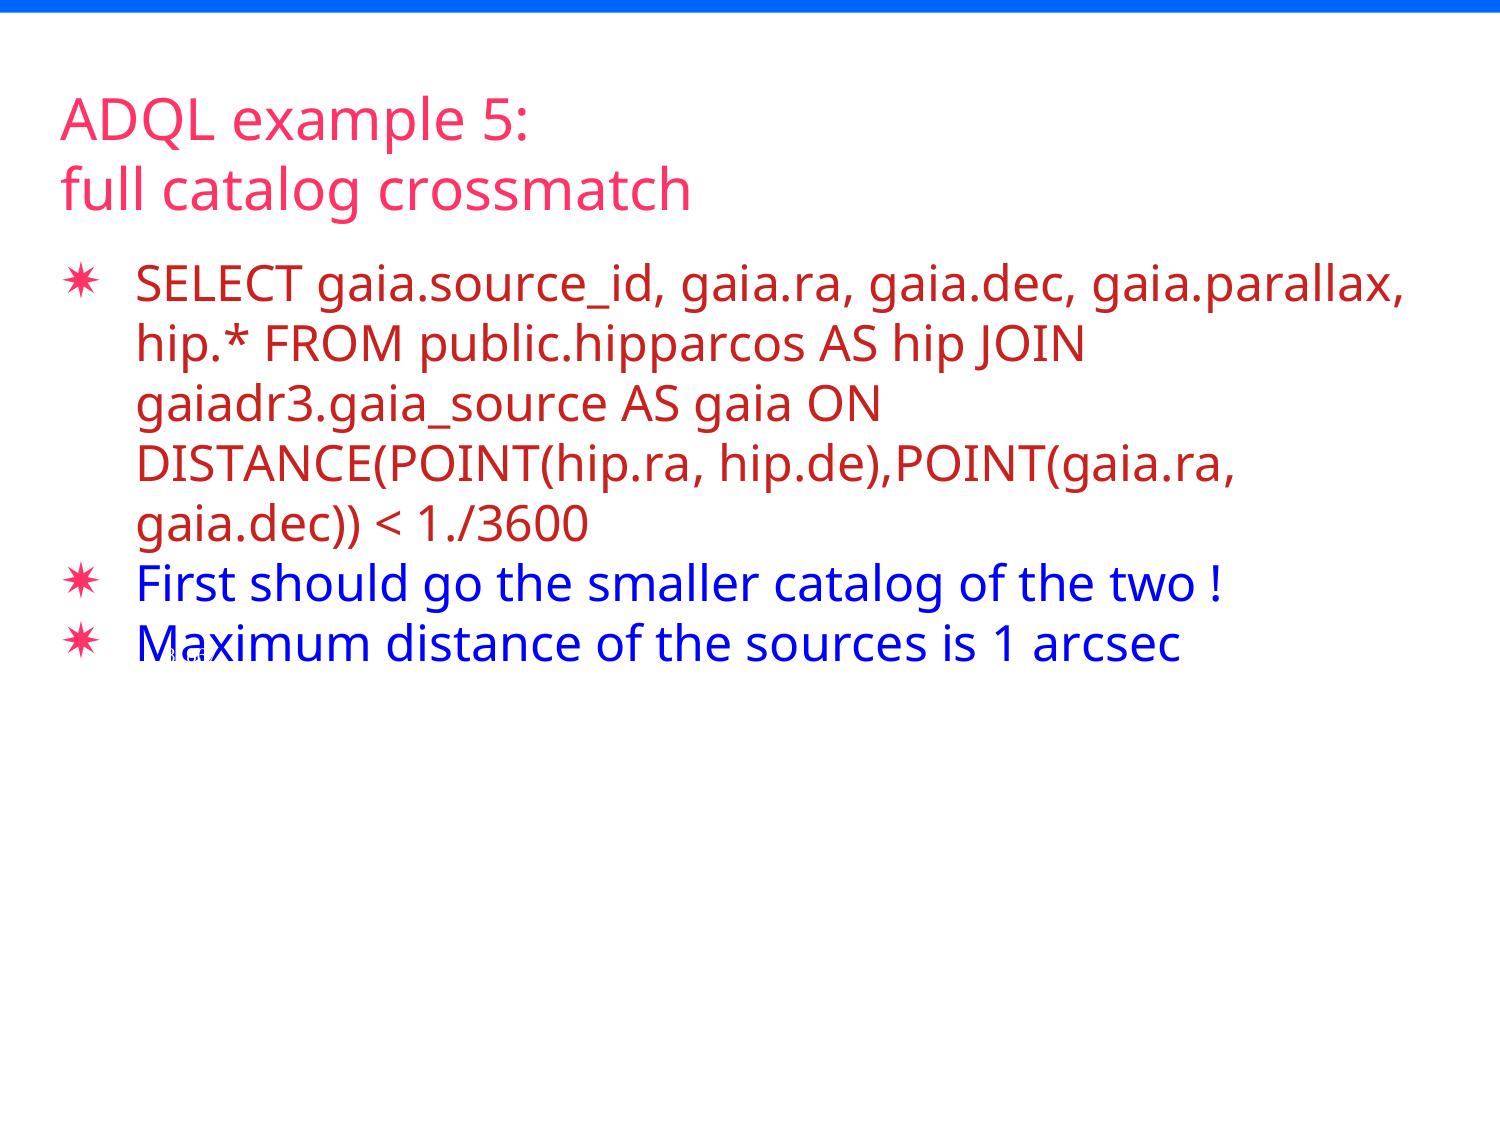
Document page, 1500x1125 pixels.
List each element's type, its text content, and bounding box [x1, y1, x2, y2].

text_box SELECT gaia.source_id, gaia.ra, gaia.dec, gaia.parallax, hip.* FROM public.hipparcos AS hip JOIN gaiadr3.gaia_source AS gaia ON DISTANCE(POINT(hip.ra, hip.de),POINT(gaia.ra, gaia.dec)) < 1./3600 First should go the smaller catalog of the two ! Maximum distance of the sources is 1 arcsec [45, 184, 1463, 1088]
text_box ADQL example 5: full catalog crossmatch [45, 75, 1163, 230]
text_box 81867 [150, 634, 233, 675]
